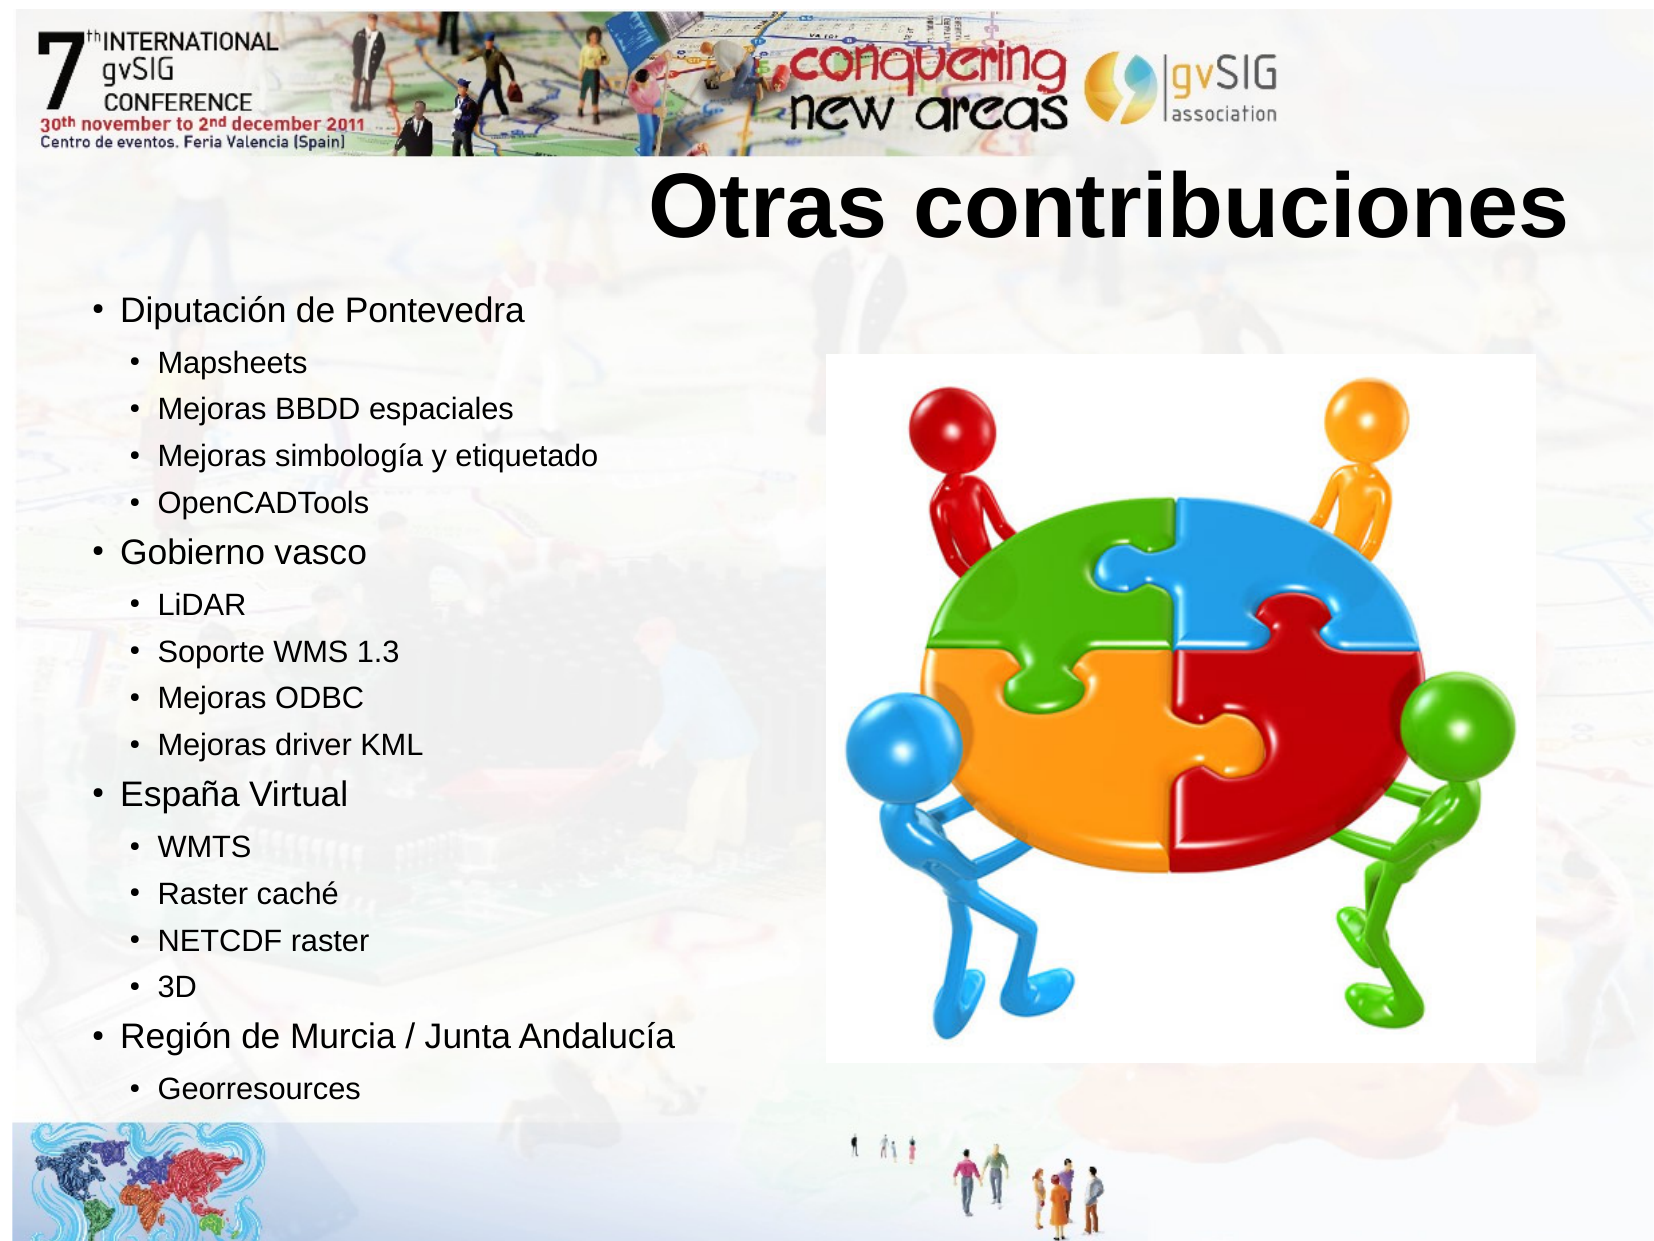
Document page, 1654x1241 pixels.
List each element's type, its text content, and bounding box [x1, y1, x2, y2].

picture [12, 9, 1654, 1241]
list Diputación de Pontevedra Mapsheets Mejoras BBDD espaciales Mejoras simbología y etiquetado OpenCADTools Gobierno vasco LiDAR Soporte WMS 1.3 Mejoras ODBC Mejoras driver KML España Virtual WMTS Raster caché NETCDF raster 3D Región de Murcia / Junta Andalucía Georresources [82, 290, 1571, 1109]
title Otras contribuciones [82, 102, 1571, 290]
